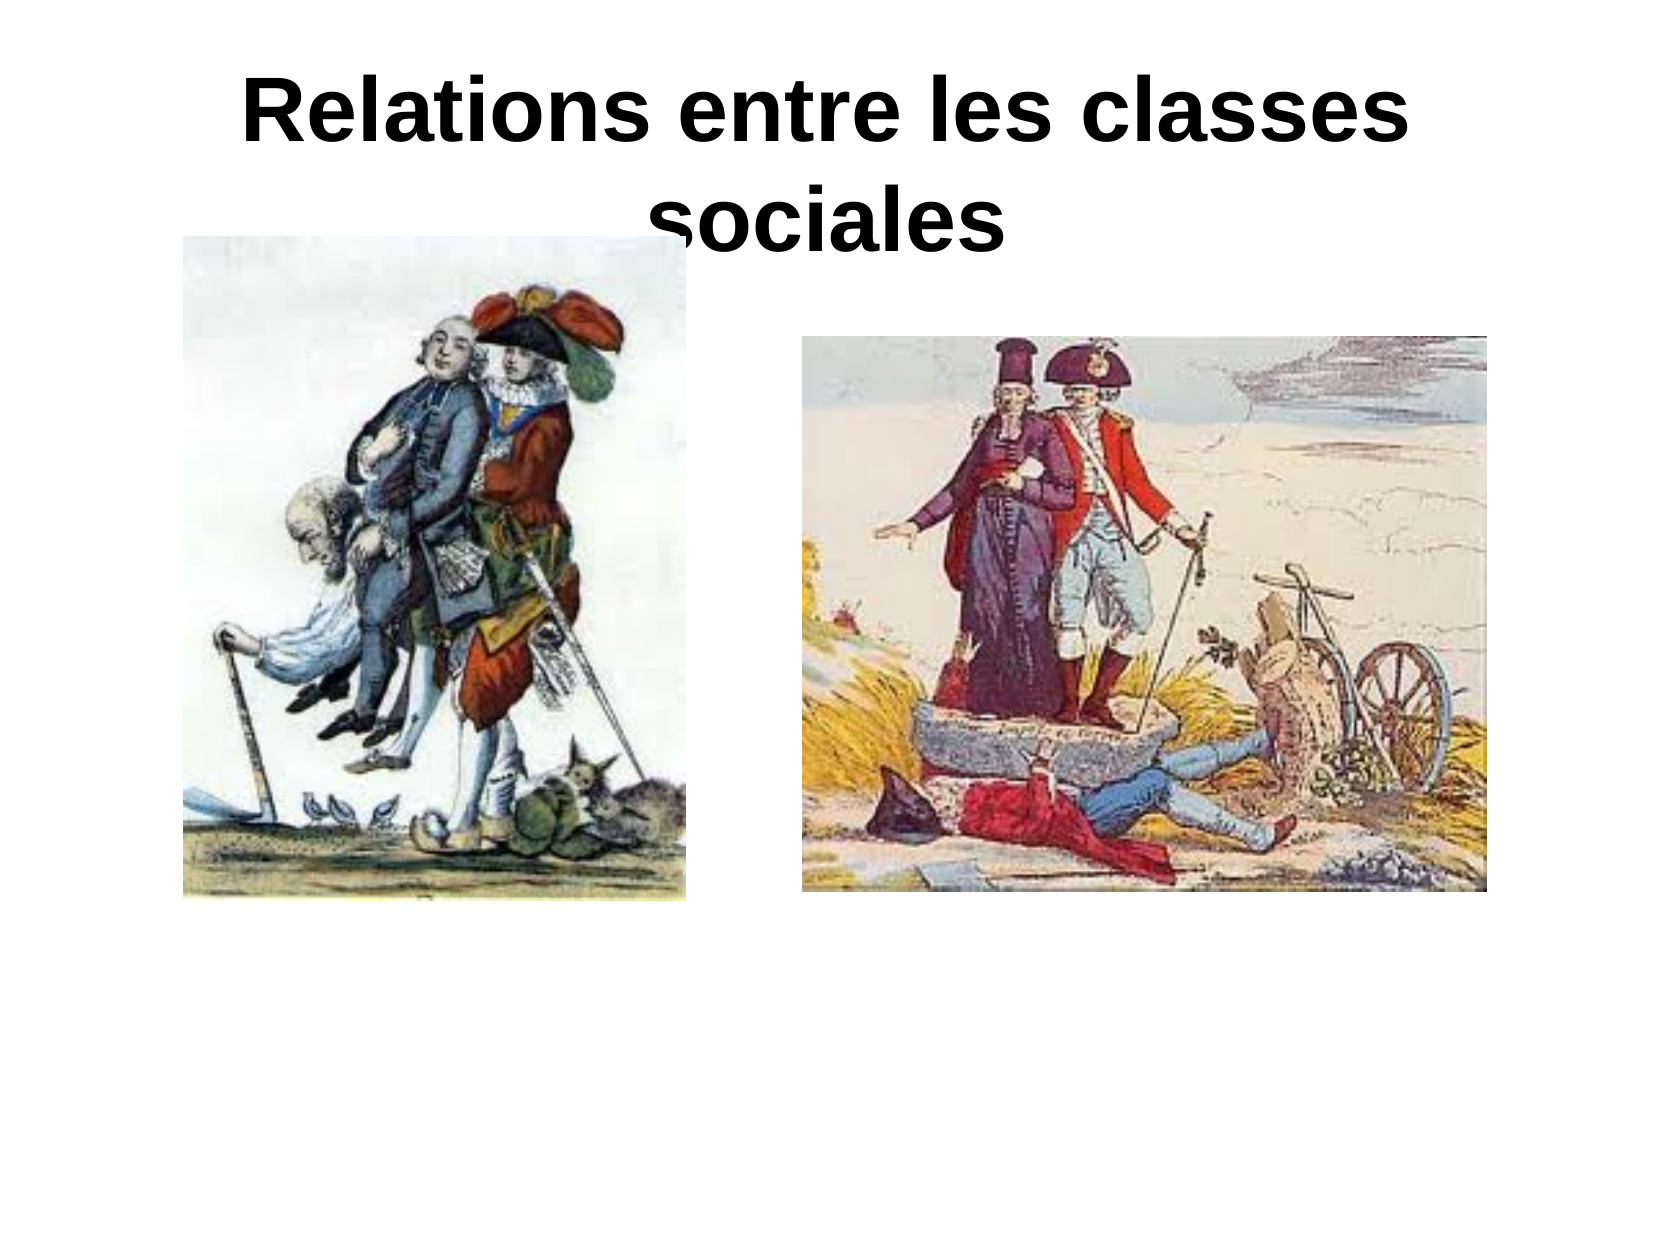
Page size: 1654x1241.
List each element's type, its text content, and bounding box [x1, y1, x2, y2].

title Relations entre les classes sociales [82, 49, 1571, 257]
picture [802, 336, 1487, 892]
picture [183, 236, 686, 901]
